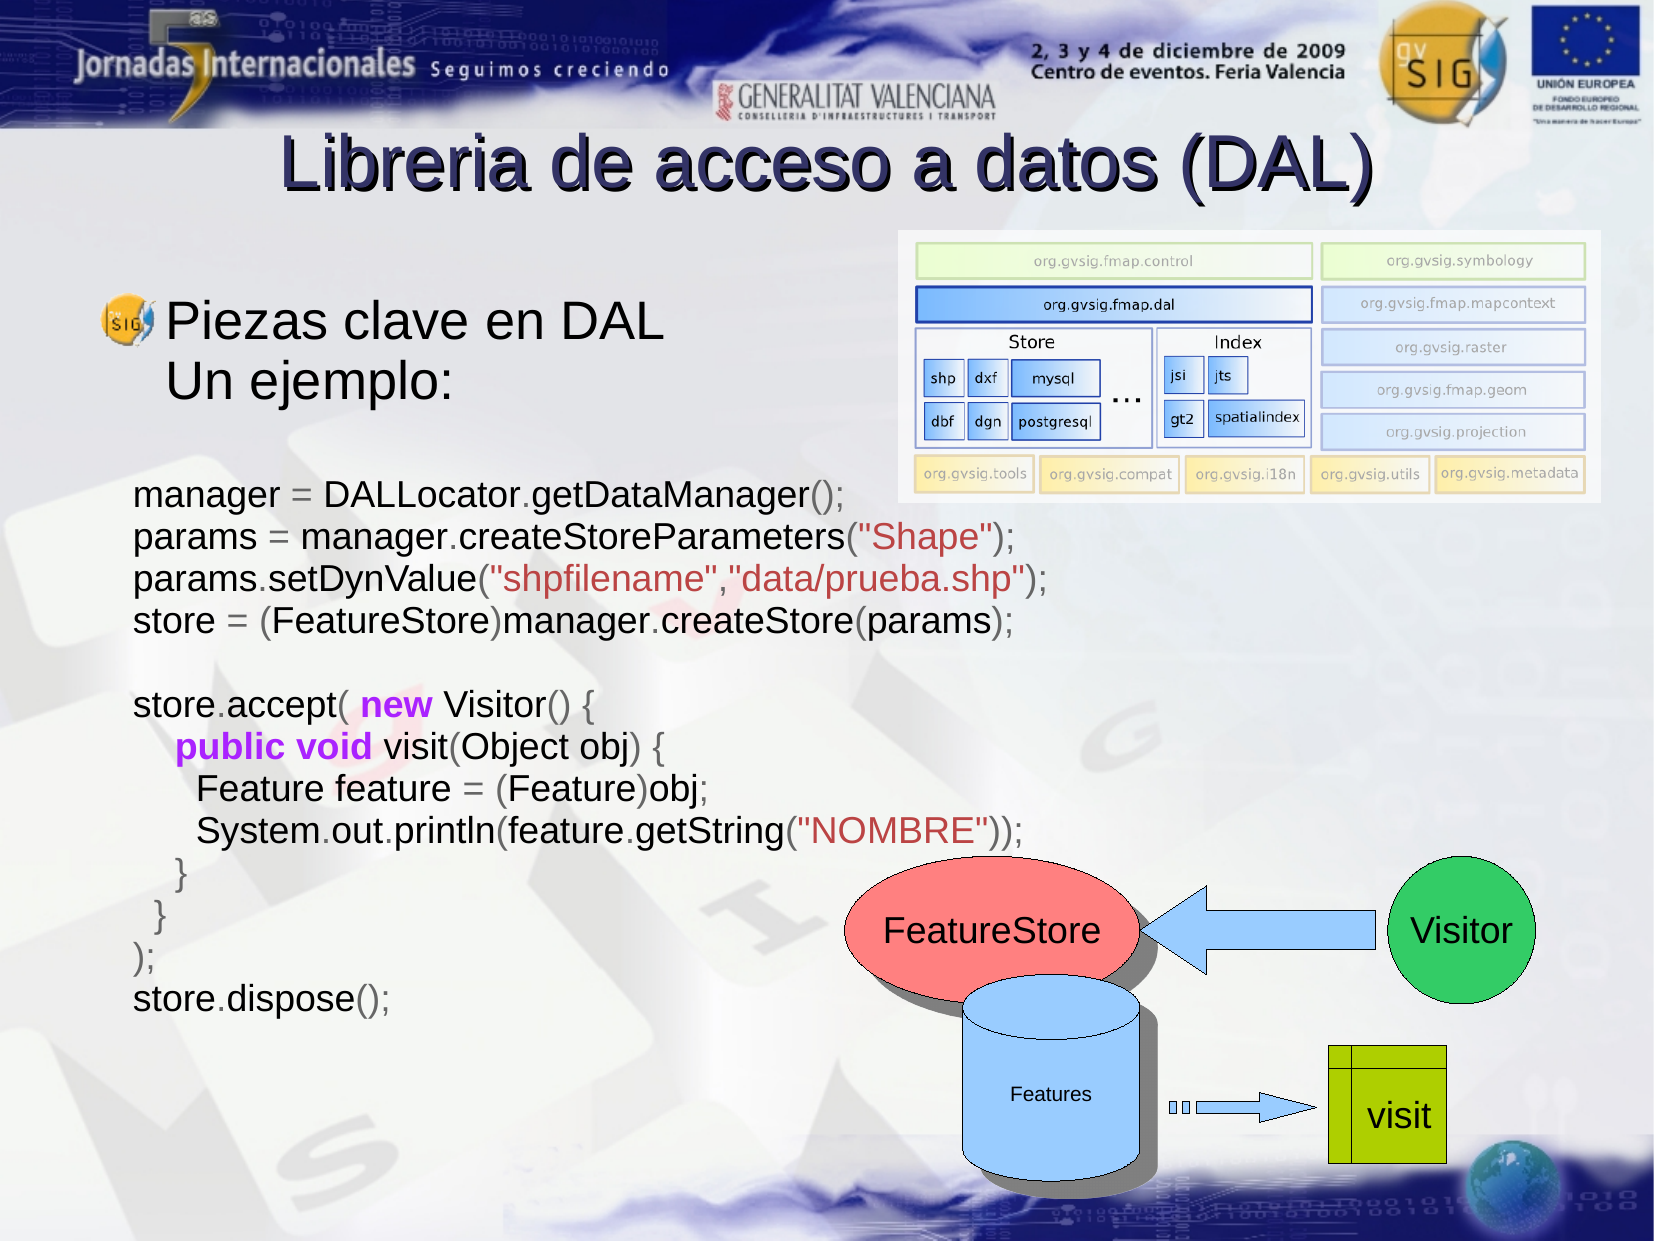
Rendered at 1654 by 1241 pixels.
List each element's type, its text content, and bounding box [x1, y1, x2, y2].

text_box Visitor [1387, 856, 1536, 1004]
text_box FeatureStore [844, 856, 1140, 1003]
title Libreria de acceso a datos (DAL) [82, 40, 1571, 266]
text_box [1169, 1101, 1177, 1114]
text_box Features [962, 974, 1140, 1182]
text_box visit [1328, 1045, 1447, 1164]
text_box [1139, 885, 1376, 975]
text_box manager = DALLocator.getDataManager(); params = manager.createStoreParameters("Shape"); params.setDynValue("shpfilename","data/prueba.shp"); store = (FeatureStore)manager.createStore(params); store.accept( new Visitor() { public void visit(Object obj) { Feature feature = (Feature)obj; System.out.println(feature.getString("NOMBRE")); } } ); store.dispose(); [118, 466, 1536, 1028]
picture [0, 0, 1654, 1241]
text_box [1182, 1101, 1190, 1114]
list Piezas clave en DAL Un ejemplo: [82, 290, 1571, 1109]
text_box [1196, 1092, 1317, 1123]
